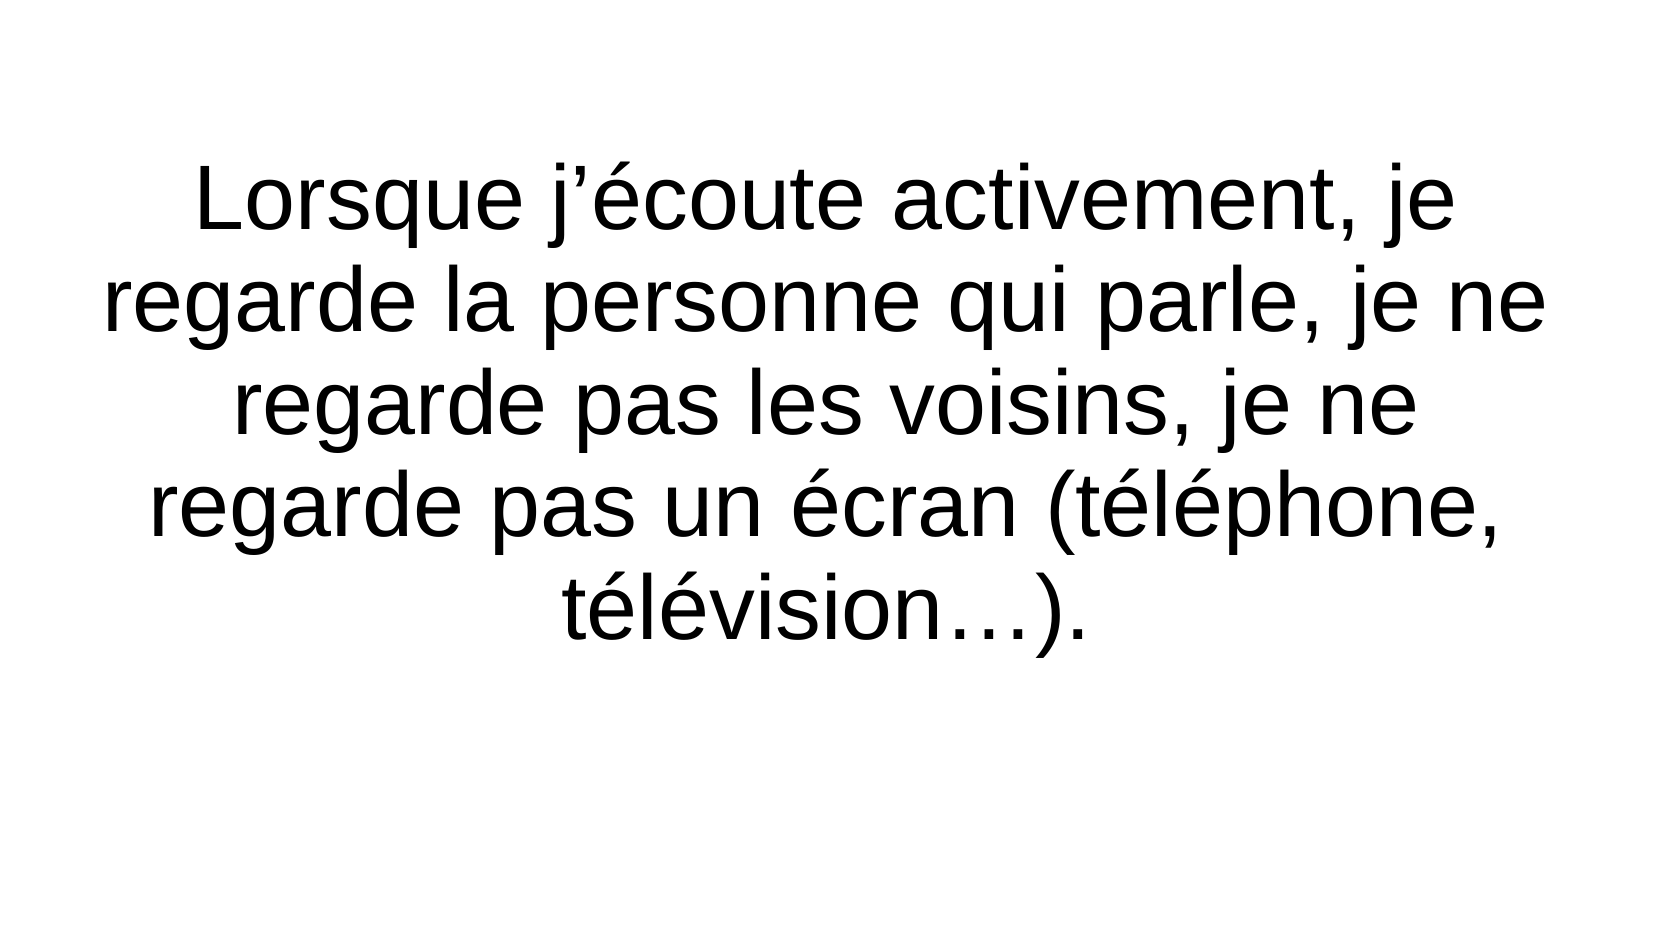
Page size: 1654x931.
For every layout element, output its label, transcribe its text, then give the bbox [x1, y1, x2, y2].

title Lorsque j’écoute activement, je regarde la personne qui parle, je ne regarde pas les voisins, je ne regarde pas un écran (téléphone, télévision…). [82, 37, 1571, 768]
